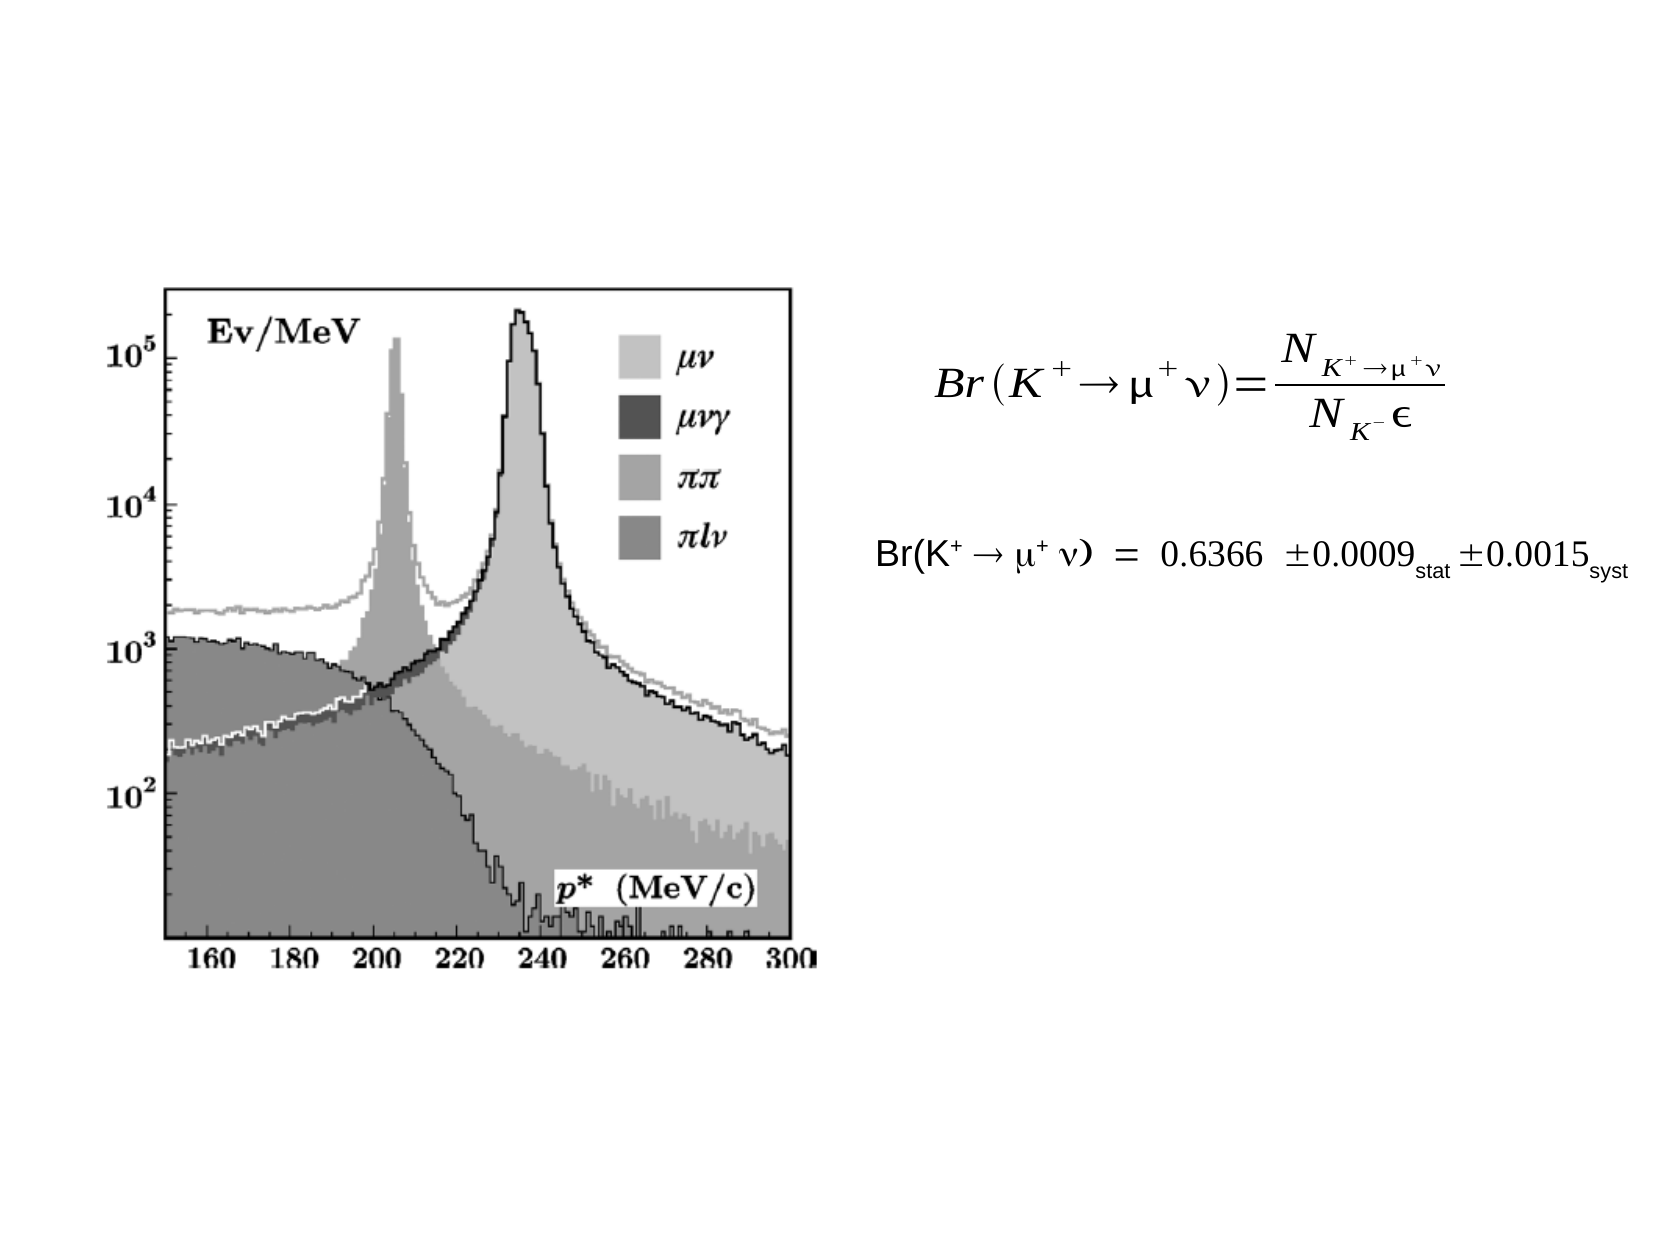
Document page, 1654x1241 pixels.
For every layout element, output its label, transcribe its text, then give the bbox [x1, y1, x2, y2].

text_box Br(K+  m+ n) = 0.6366 0.0009stat 0.0015syst [860, 525, 1648, 595]
picture [70, 261, 842, 995]
chart [918, 324, 1461, 447]
